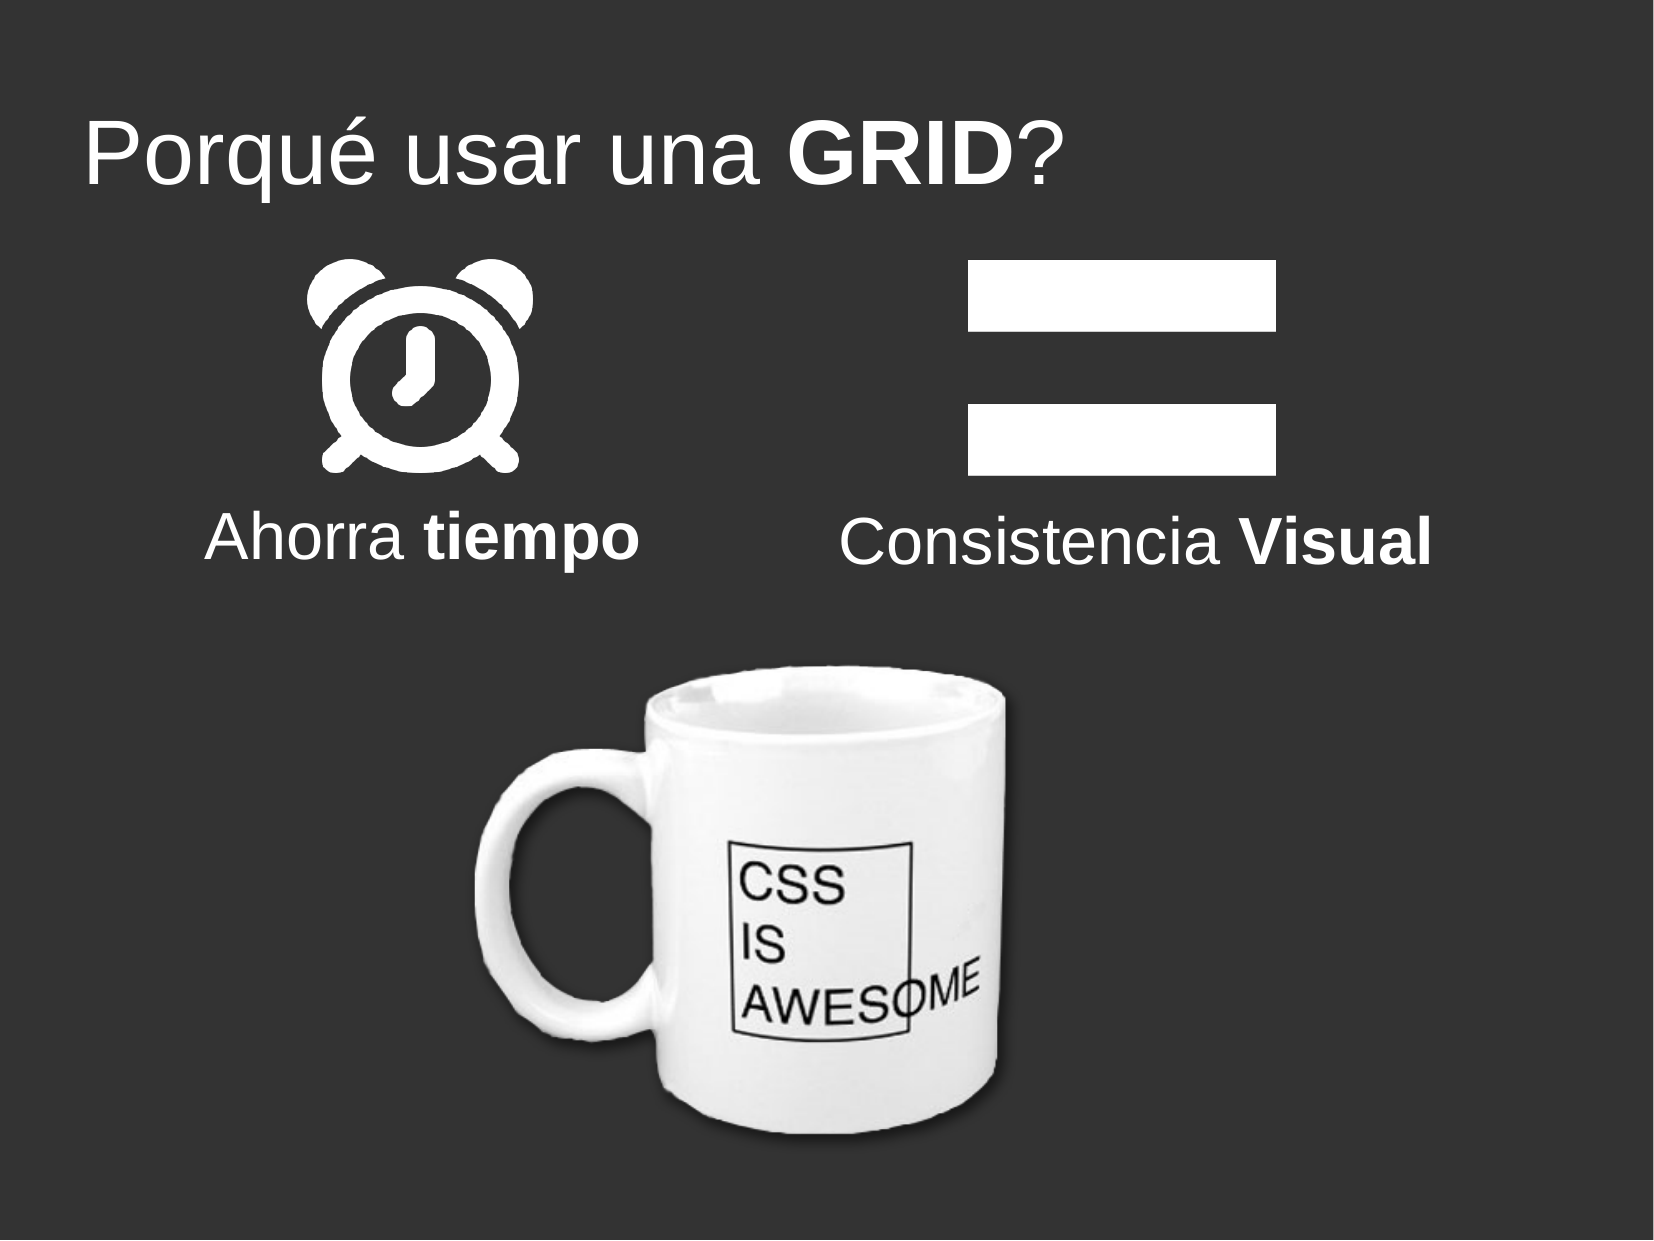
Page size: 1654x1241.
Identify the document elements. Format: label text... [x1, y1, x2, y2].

list Ahorra tiempo [106, 290, 686, 634]
picture [968, 224, 1276, 295]
list Consistencia Visual [838, 295, 1501, 639]
title Porqué usar una GRID? [82, 49, 1571, 257]
picture [307, 259, 533, 473]
picture [425, 633, 1099, 1201]
